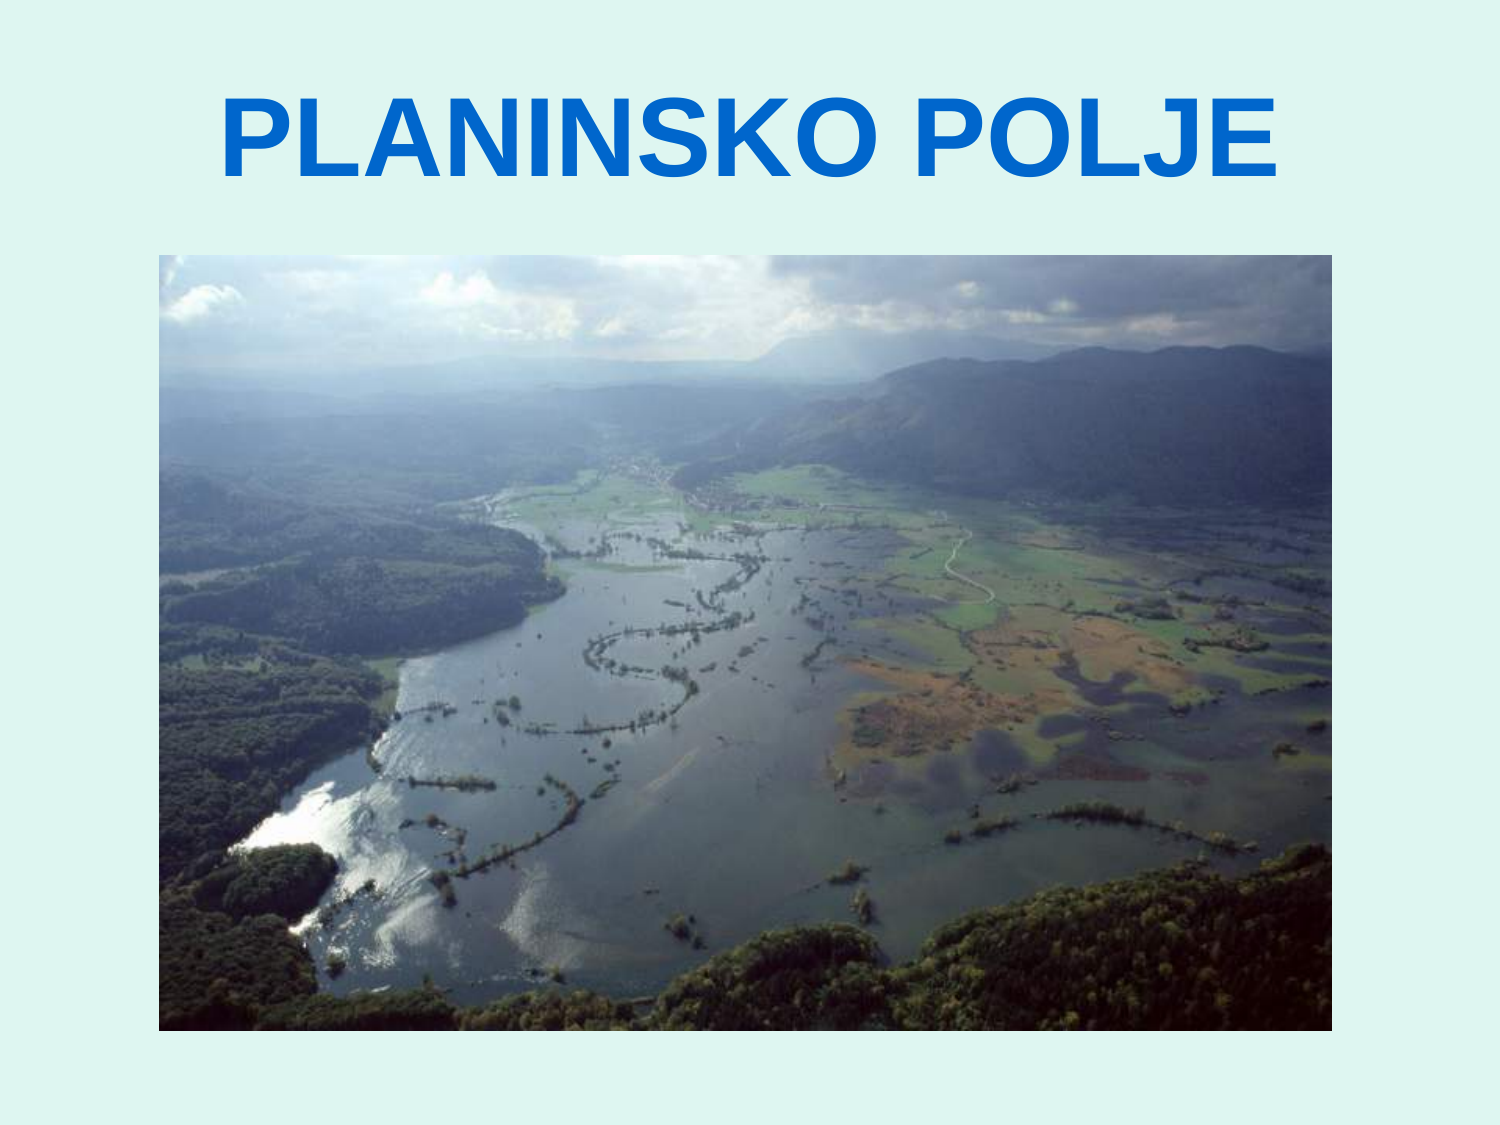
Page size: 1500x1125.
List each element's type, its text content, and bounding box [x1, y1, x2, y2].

picture [159, 255, 1332, 1031]
title PLANINSKO POLJE [112, 42, 1388, 220]
